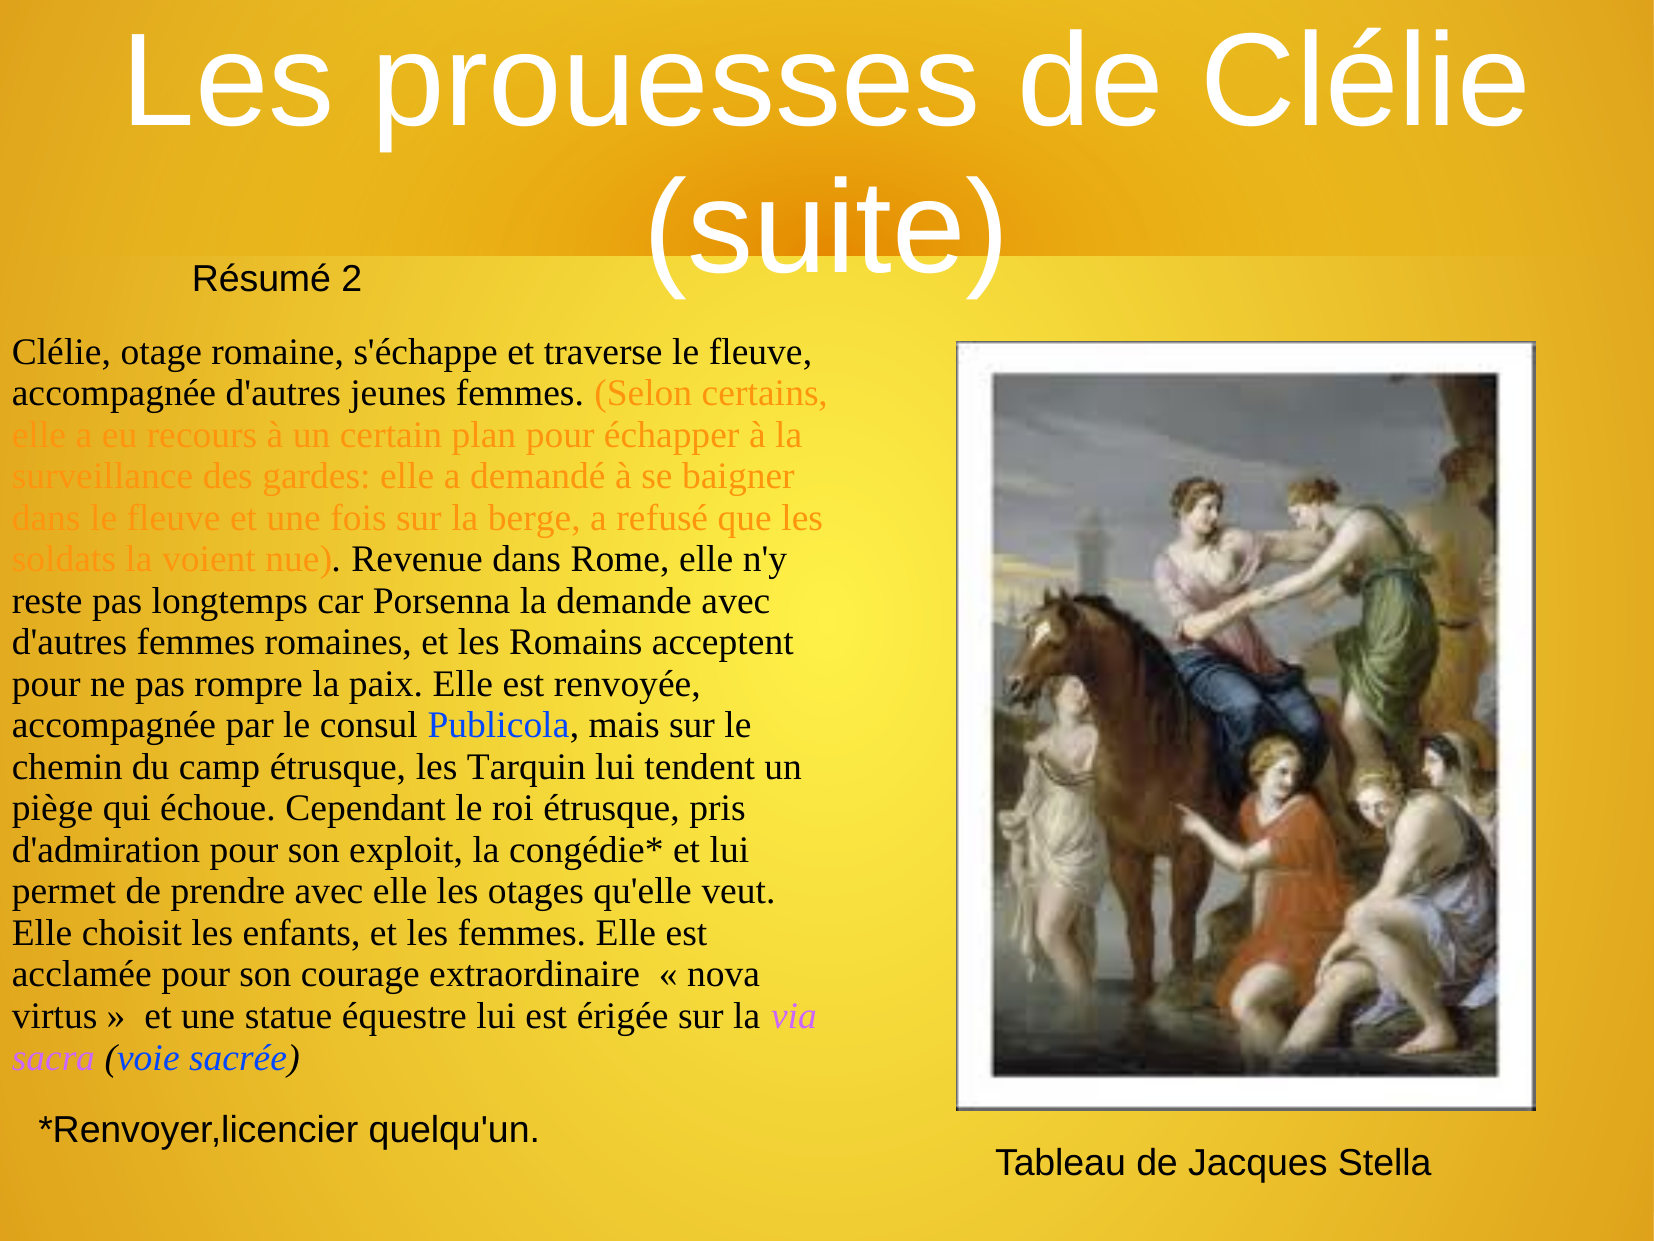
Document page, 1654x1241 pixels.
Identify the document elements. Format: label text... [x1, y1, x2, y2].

text_box Résumé 2 [177, 250, 615, 308]
text_box *Renvoyer,licencier quelqu'un. [23, 1100, 1040, 1158]
picture [956, 341, 1536, 1111]
text_box Tableau de Jacques Stella [980, 1133, 1548, 1233]
title Les prouesses de Clélie (suite) [82, 5, 1571, 301]
text_box Clélie, otage romaine, s'échappe et traverse le fleuve, accompagnée d'autres jeunes femmes. (Selon certains, elle a eu recours à un certain plan pour échapper à la surveillance des gardes: elle a demandé à se baigner dans le fleuve et une fois sur la berge, a refusé que les soldats la voient nue). Revenue dans Rome, elle n'y reste pas longtemps car Porsenna la demande avec d'autres femmes romaines, et les Romains acceptent pour ne pas rompre la paix. Elle est renvoyée, accompagnée par le consul Publicola, mais sur le chemin du camp étrusque, les Tarquin lui tendent un piège qui échoue. Cependant le roi étrusque, pris d'admiration pour son exploit, la congédie* et lui permet de prendre avec elle les otages qu'elle veut. Elle choisit les enfants, et les femmes. Elle est acclamée pour son courage extraordinaire « nova virtus » et une statue équestre lui est érigée sur la via sacra (voie sacrée) [11, 330, 839, 1097]
